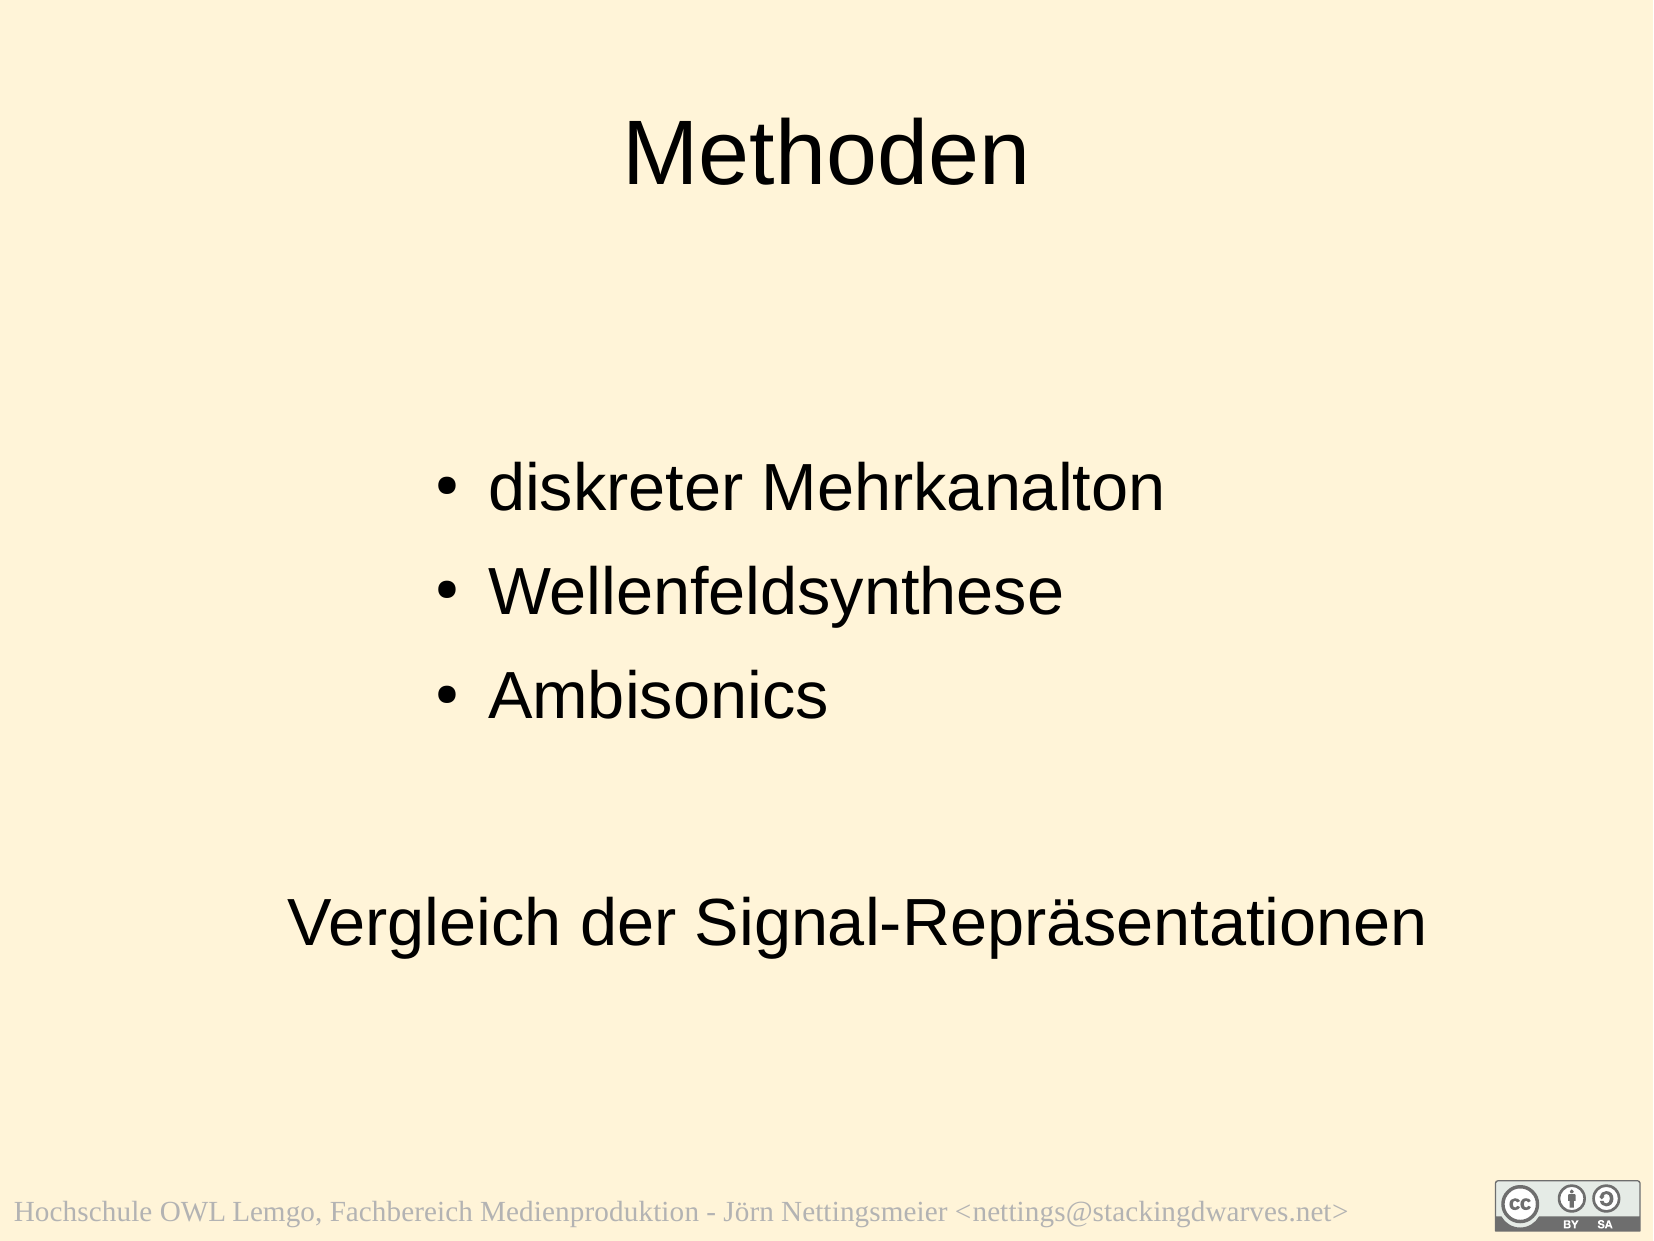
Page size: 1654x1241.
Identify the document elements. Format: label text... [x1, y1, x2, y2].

title Methoden [82, 49, 1571, 257]
text_box Vergleich der Signal-Repräsentationen [216, 885, 1463, 976]
list diskreter Mehrkanalton Wellenfeldsynthese Ambisonics [417, 450, 1276, 788]
